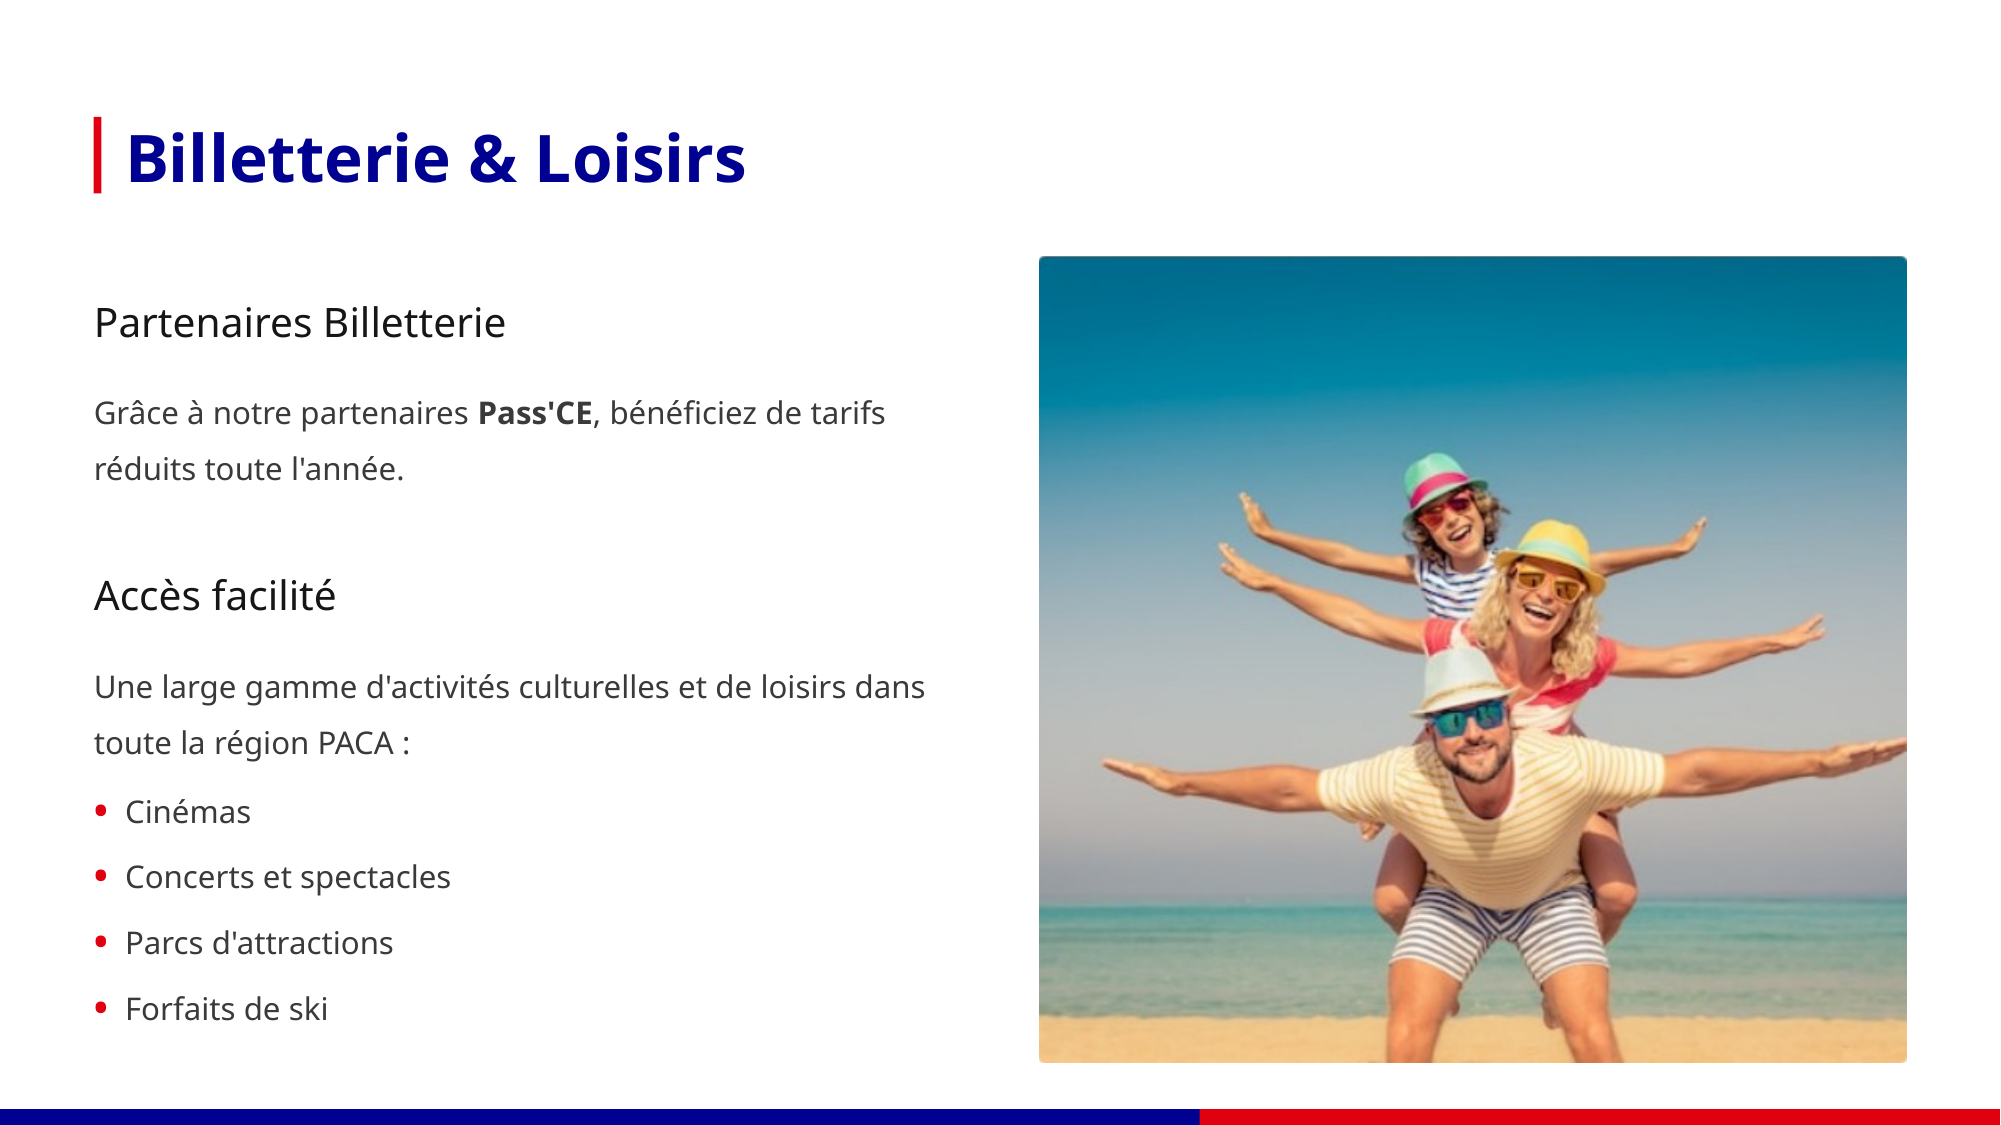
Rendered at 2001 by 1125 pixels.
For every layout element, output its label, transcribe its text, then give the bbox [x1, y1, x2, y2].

text_box Parcs d'attractions [125, 904, 961, 961]
picture [1879, 349, 1889, 354]
text_box • [93, 961, 110, 1029]
text_box Cinémas [125, 773, 961, 830]
picture [1491, 372, 1512, 378]
text_box • [93, 895, 110, 961]
text_box Une large gamme d'activités culturelles et de loisirs dans toute la région PACA : [93, 648, 961, 761]
picture [1265, 384, 1276, 389]
text_box Concerts et spectacles [125, 838, 961, 896]
text_box Grâce à notre partenaires Pass'CE, bénéficiez de tarifs réduits toute l'année. [93, 374, 961, 488]
picture [1039, 361, 1907, 1063]
text_box [93, 116, 102, 194]
text_box Partenaires Billetterie [93, 296, 1005, 346]
picture [1039, 255, 1907, 261]
text_box Forfaits de ski [125, 970, 961, 1027]
text_box • [93, 764, 110, 829]
text_box • [93, 829, 110, 895]
picture [1365, 382, 1381, 386]
text_box Accès facilité [93, 570, 1005, 619]
text_box Billetterie & Loisirs [125, 116, 1996, 196]
picture [0, 1109, 2000, 1125]
picture [1192, 394, 1202, 398]
